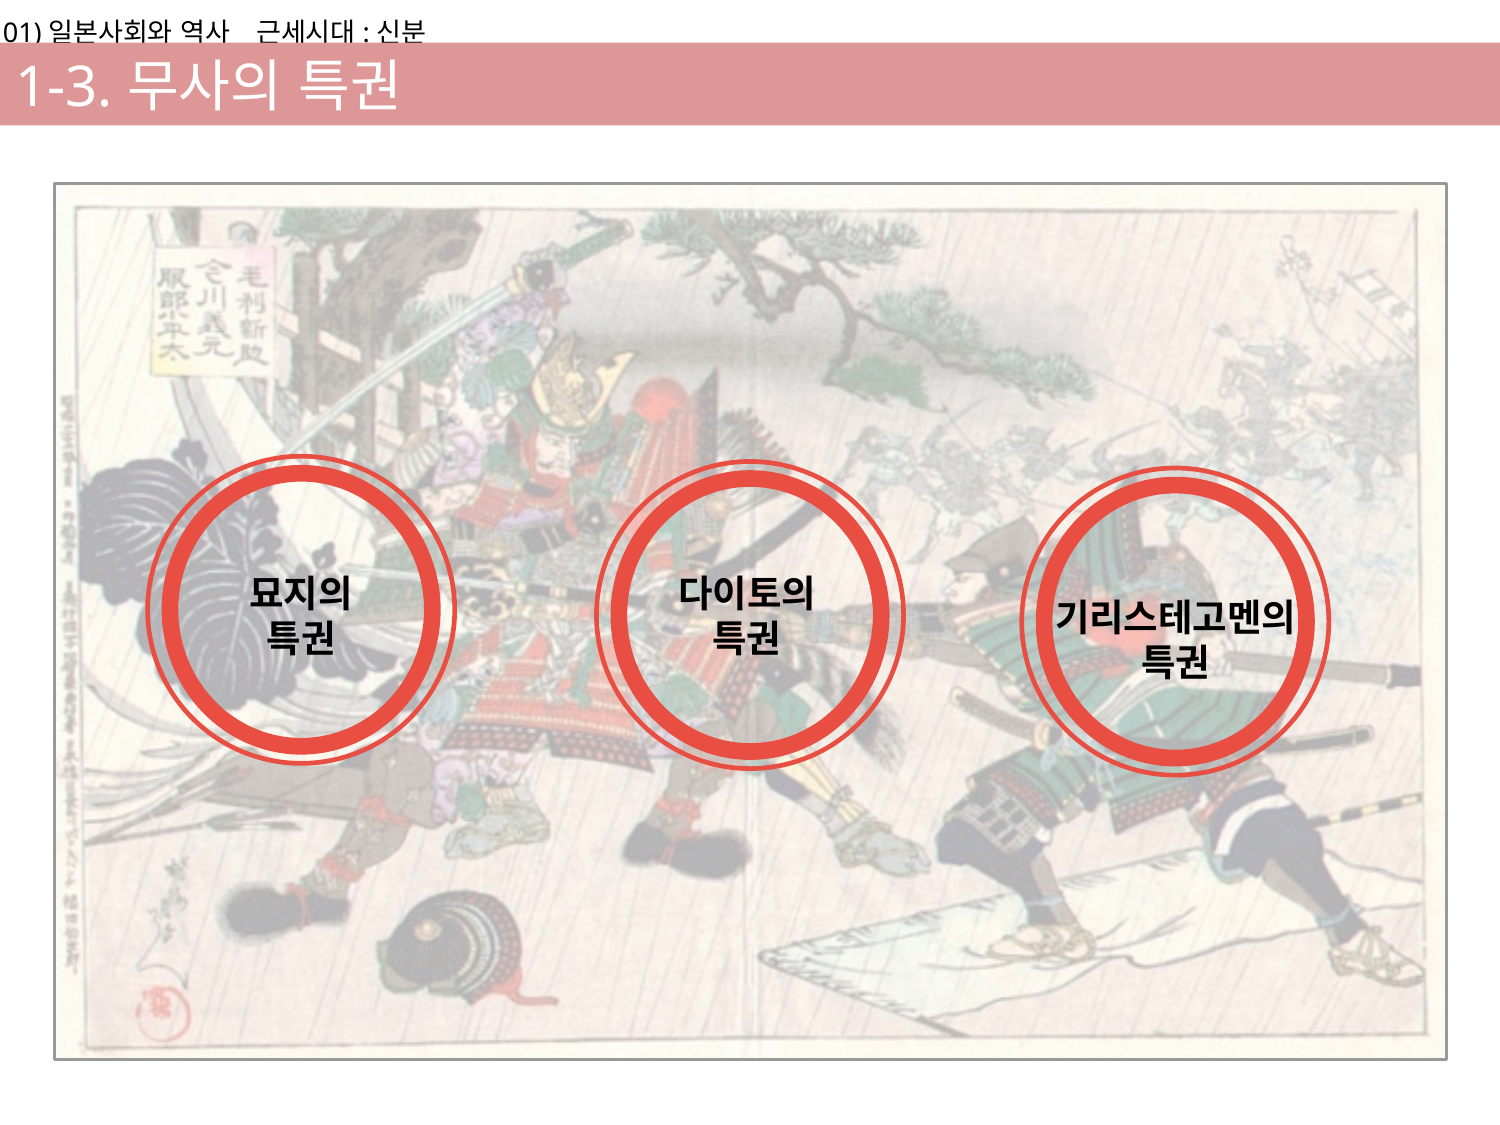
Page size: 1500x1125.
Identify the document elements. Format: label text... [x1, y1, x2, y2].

text_box 다이토의 특권 [643, 562, 851, 668]
text_box 01) 일본사회와 역사 _ 근세시대 : 신분 [0, 7, 868, 42]
text_box [54, 183, 1447, 1060]
text_box 묘지의 특권 [213, 562, 389, 668]
text_box 1-3. 무사의 특권 [0, 42, 1500, 126]
text_box 기리스테고멘의 특권 [1033, 586, 1318, 691]
